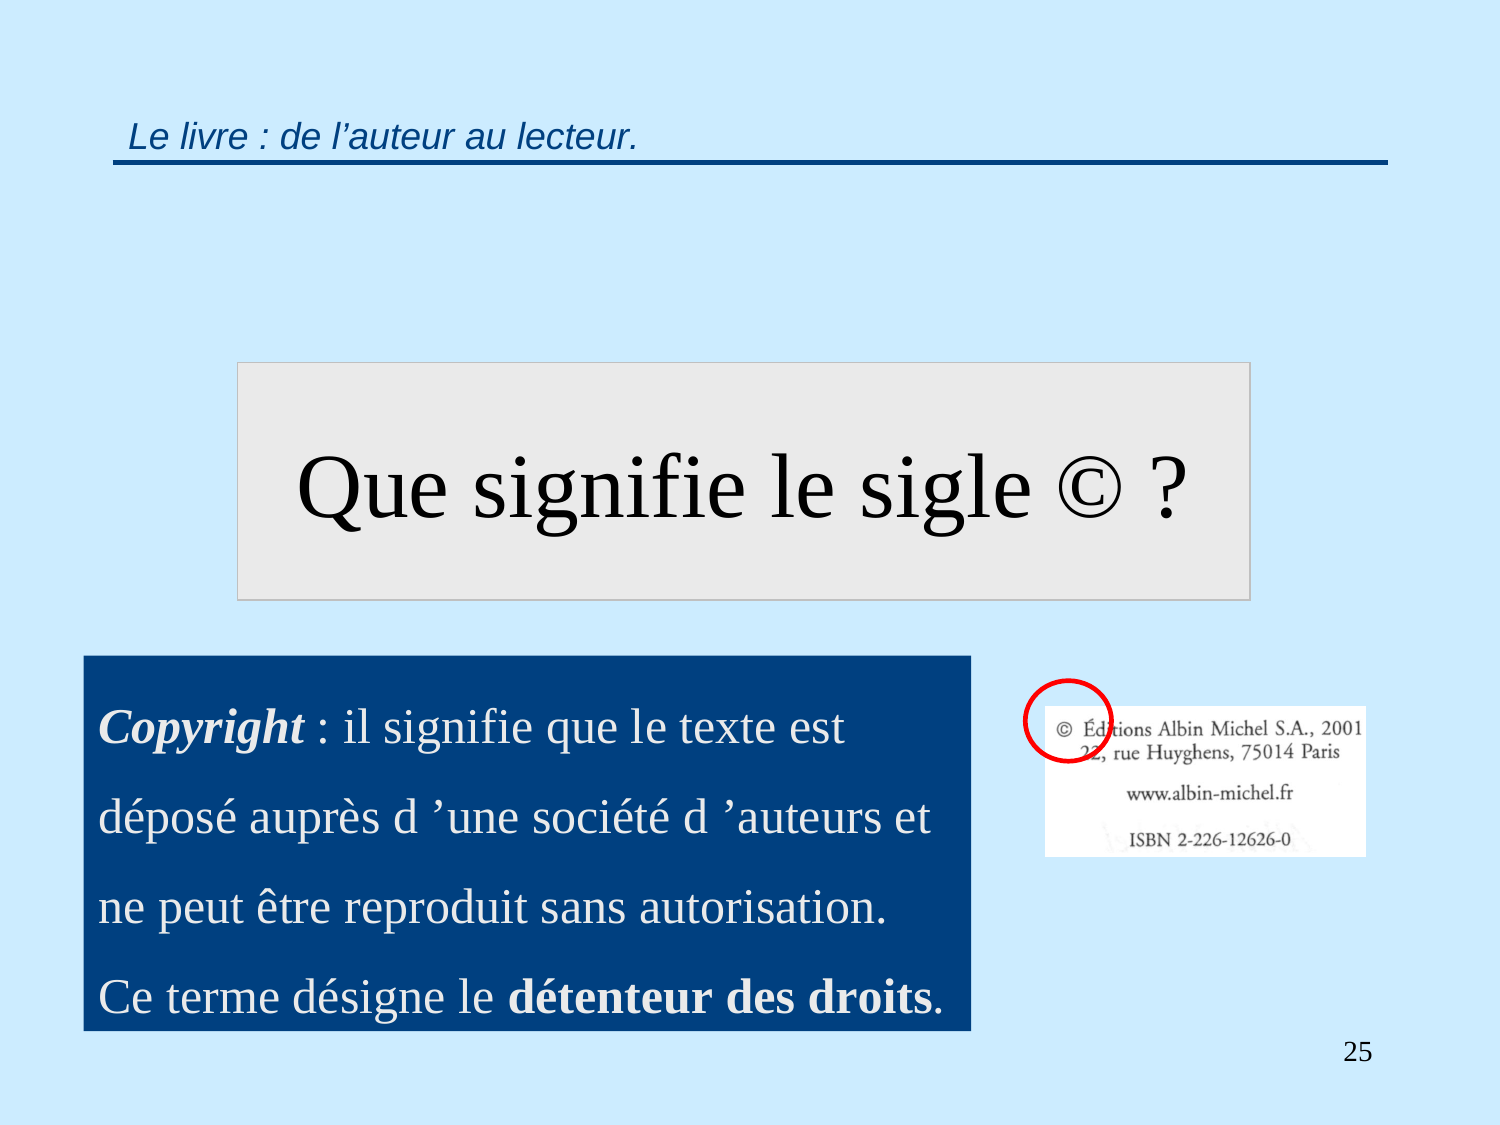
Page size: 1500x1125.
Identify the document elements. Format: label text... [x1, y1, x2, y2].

picture [1045, 706, 1109, 758]
picture [1045, 706, 1366, 857]
text_box Copyright : il signifie que le texte est déposé auprès d ’une société d ’auteurs et ne peut être reproduit sans autorisation. Ce terme désigne le détenteur des droits. [83, 655, 972, 1032]
text_box Le livre : de l’auteur au lecteur. [113, 104, 655, 160]
title Que signifie le sigle © ? [237, 362, 1250, 601]
